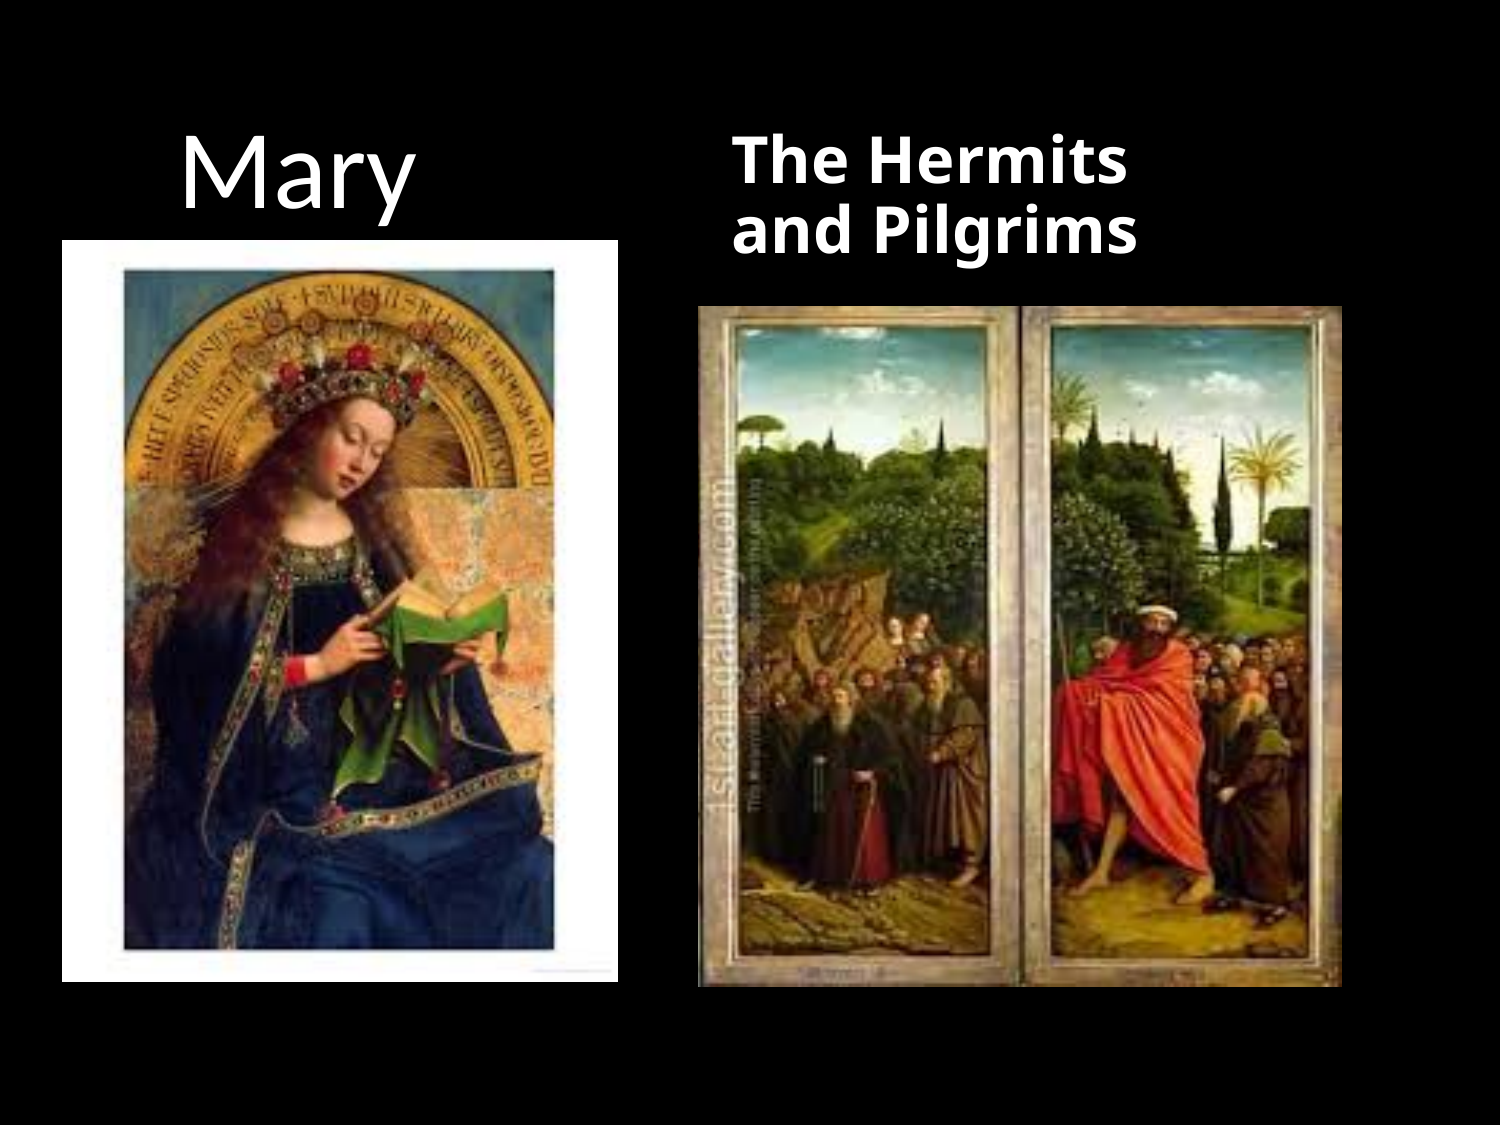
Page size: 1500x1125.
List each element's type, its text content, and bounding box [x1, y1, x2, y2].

picture [62, 240, 618, 982]
title The Hermits and Pilgrims [716, 88, 1195, 306]
text_box Mary [162, 89, 433, 239]
picture [698, 306, 1342, 987]
